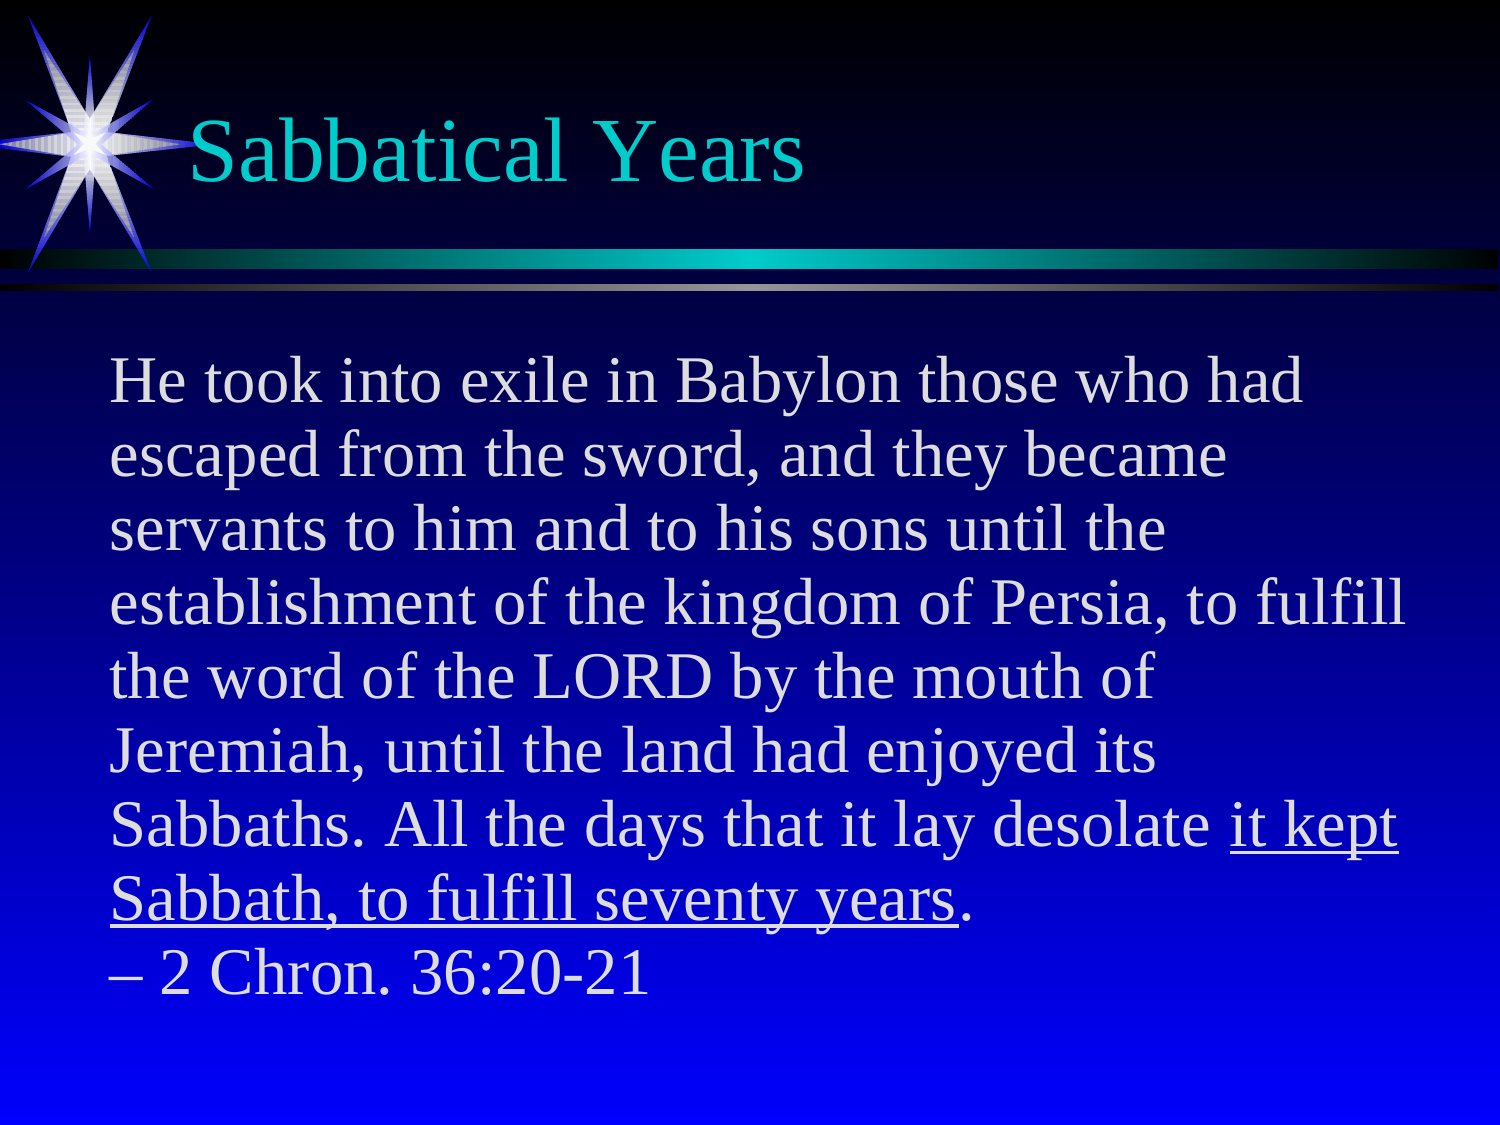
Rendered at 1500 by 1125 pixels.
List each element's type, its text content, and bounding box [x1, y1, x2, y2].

title Sabbatical Years [187, 56, 1463, 244]
text_box He took into exile in Babylon those who had escaped from the sword, and they became servants to him and to his sons until the establishment of the kingdom of Persia, to fulfill the word of the LORD by the mouth of Jeremiah, until the land had enjoyed its Sabbaths. All the days that it lay desolate it kept Sabbath, to fulfill seventy years. – 2 Chron. 36:20-21 [94, 335, 1445, 1017]
